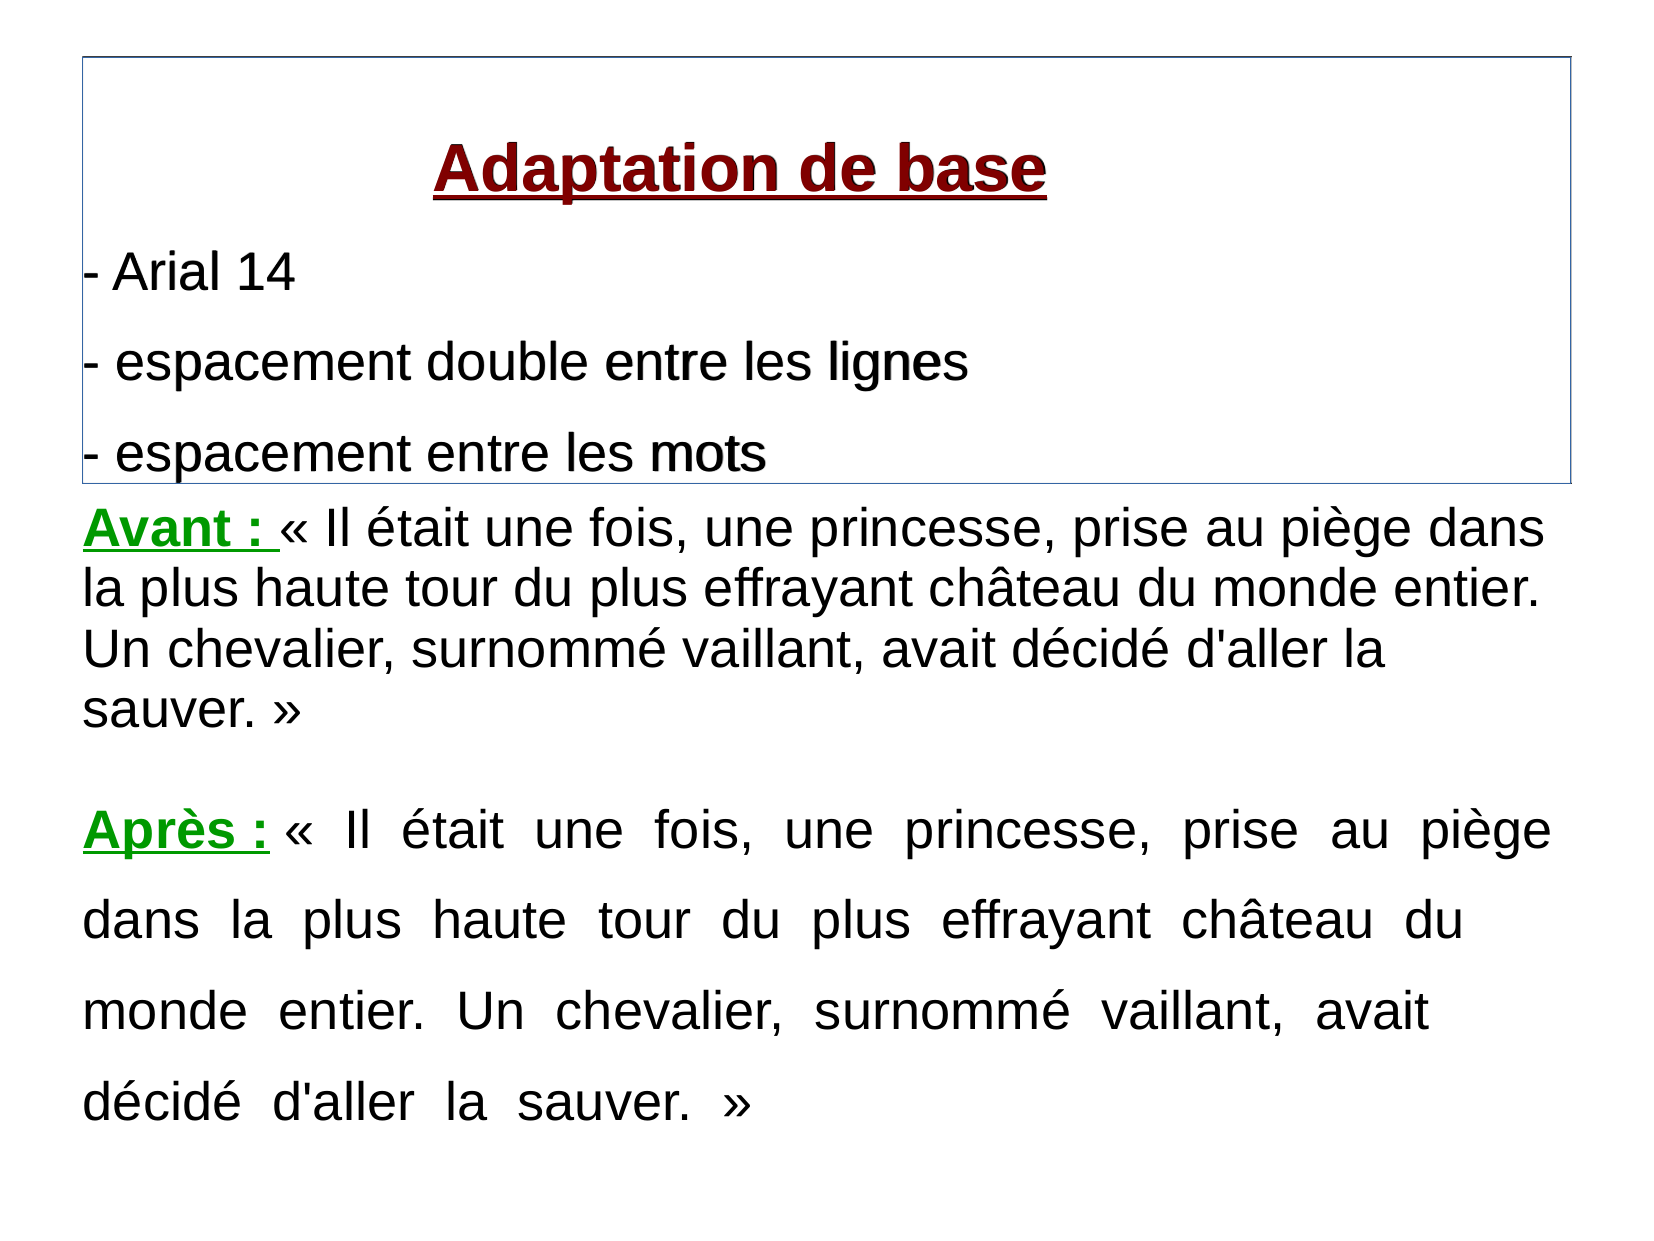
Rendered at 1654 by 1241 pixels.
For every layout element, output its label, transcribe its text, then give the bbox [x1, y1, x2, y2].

title Adaptation de base - Arial 14 - espacement double entre les lignes - espacement entre les mots [82, 57, 1571, 484]
list Avant : « Il était une fois, une princesse, prise au piège dans la plus haute tour du plus effrayant château du monde entier. Un chevalier, surnommé vaillant, avait décidé d'aller la sauver. » Après : « Il était une fois, une princesse, prise au piège dans la plus haute tour du plus effrayant château du monde entier. Un chevalier, surnommé vaillant, avait décidé d'aller la sauver. » [82, 497, 1571, 1217]
